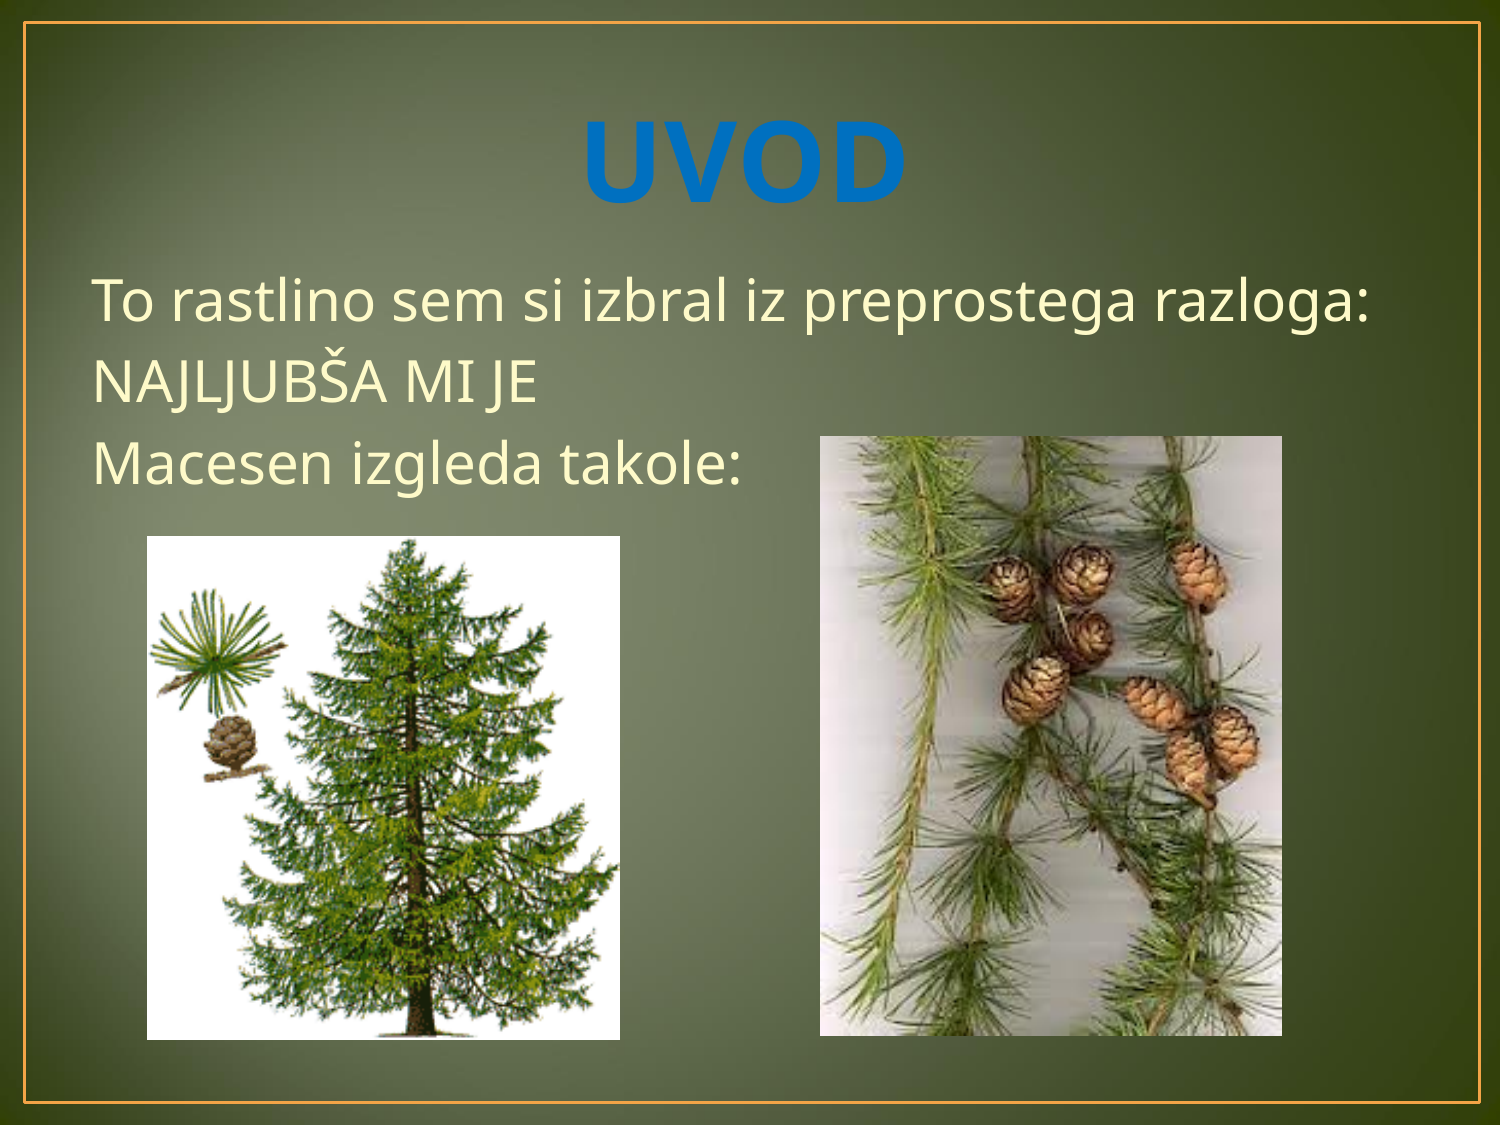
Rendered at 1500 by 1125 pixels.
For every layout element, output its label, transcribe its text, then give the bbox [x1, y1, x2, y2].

title UVOD [64, 45, 1425, 233]
picture [0, 0, 1500, 1125]
list To rastlino sem si izbral iz preprostega razloga: NAJLJUBŠA MI JE Macesen izgleda takole: [76, 255, 1447, 1083]
